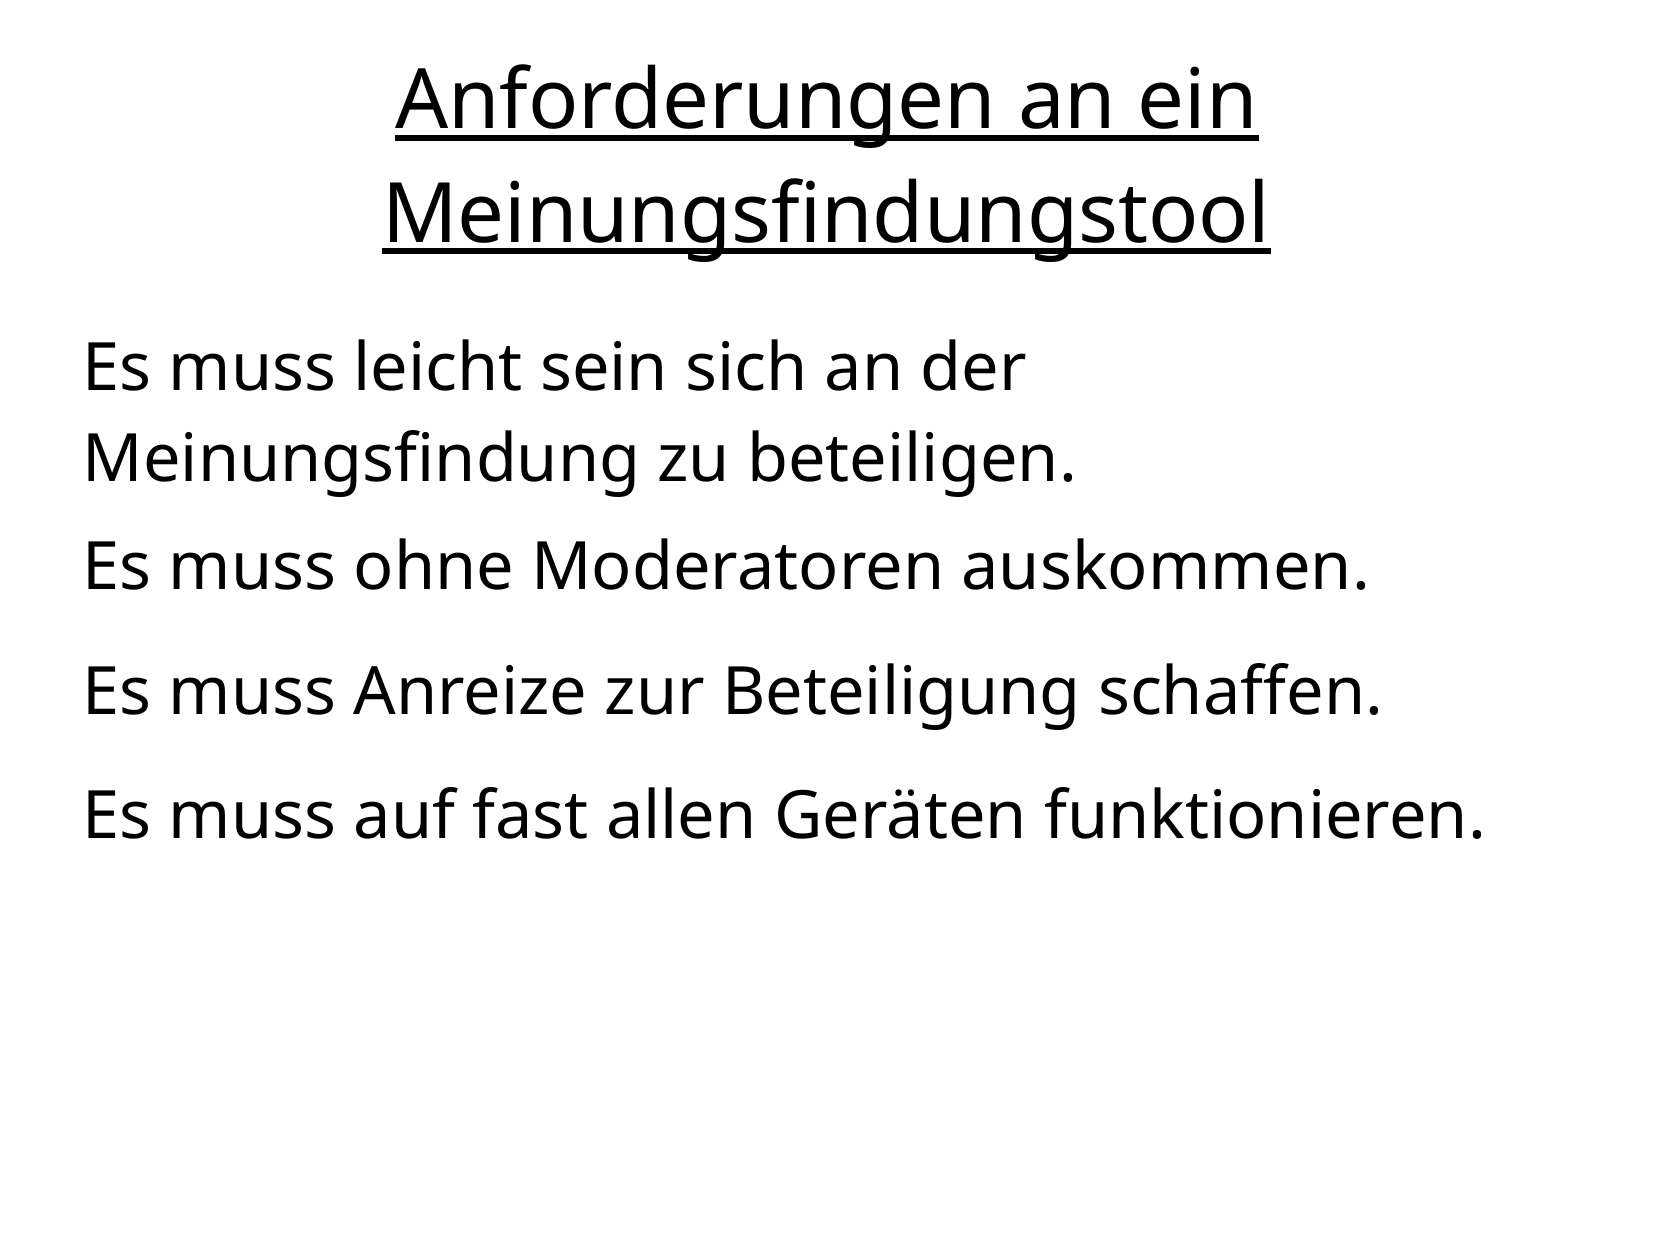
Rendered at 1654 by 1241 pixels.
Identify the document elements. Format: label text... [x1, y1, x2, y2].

text_box Es muss ohne Moderatoren auskommen. [82, 519, 1548, 608]
title Anforderungen an ein Meinungsfindungstool [82, 49, 1571, 257]
text_box Es muss auf fast allen Geräten funktionieren. [82, 768, 1548, 857]
text_box Es muss Anreize zur Beteiligung schaffen. [82, 644, 1548, 733]
text_box Es muss leicht sein sich an der Meinungsfindung zu beteiligen. [82, 330, 1548, 490]
